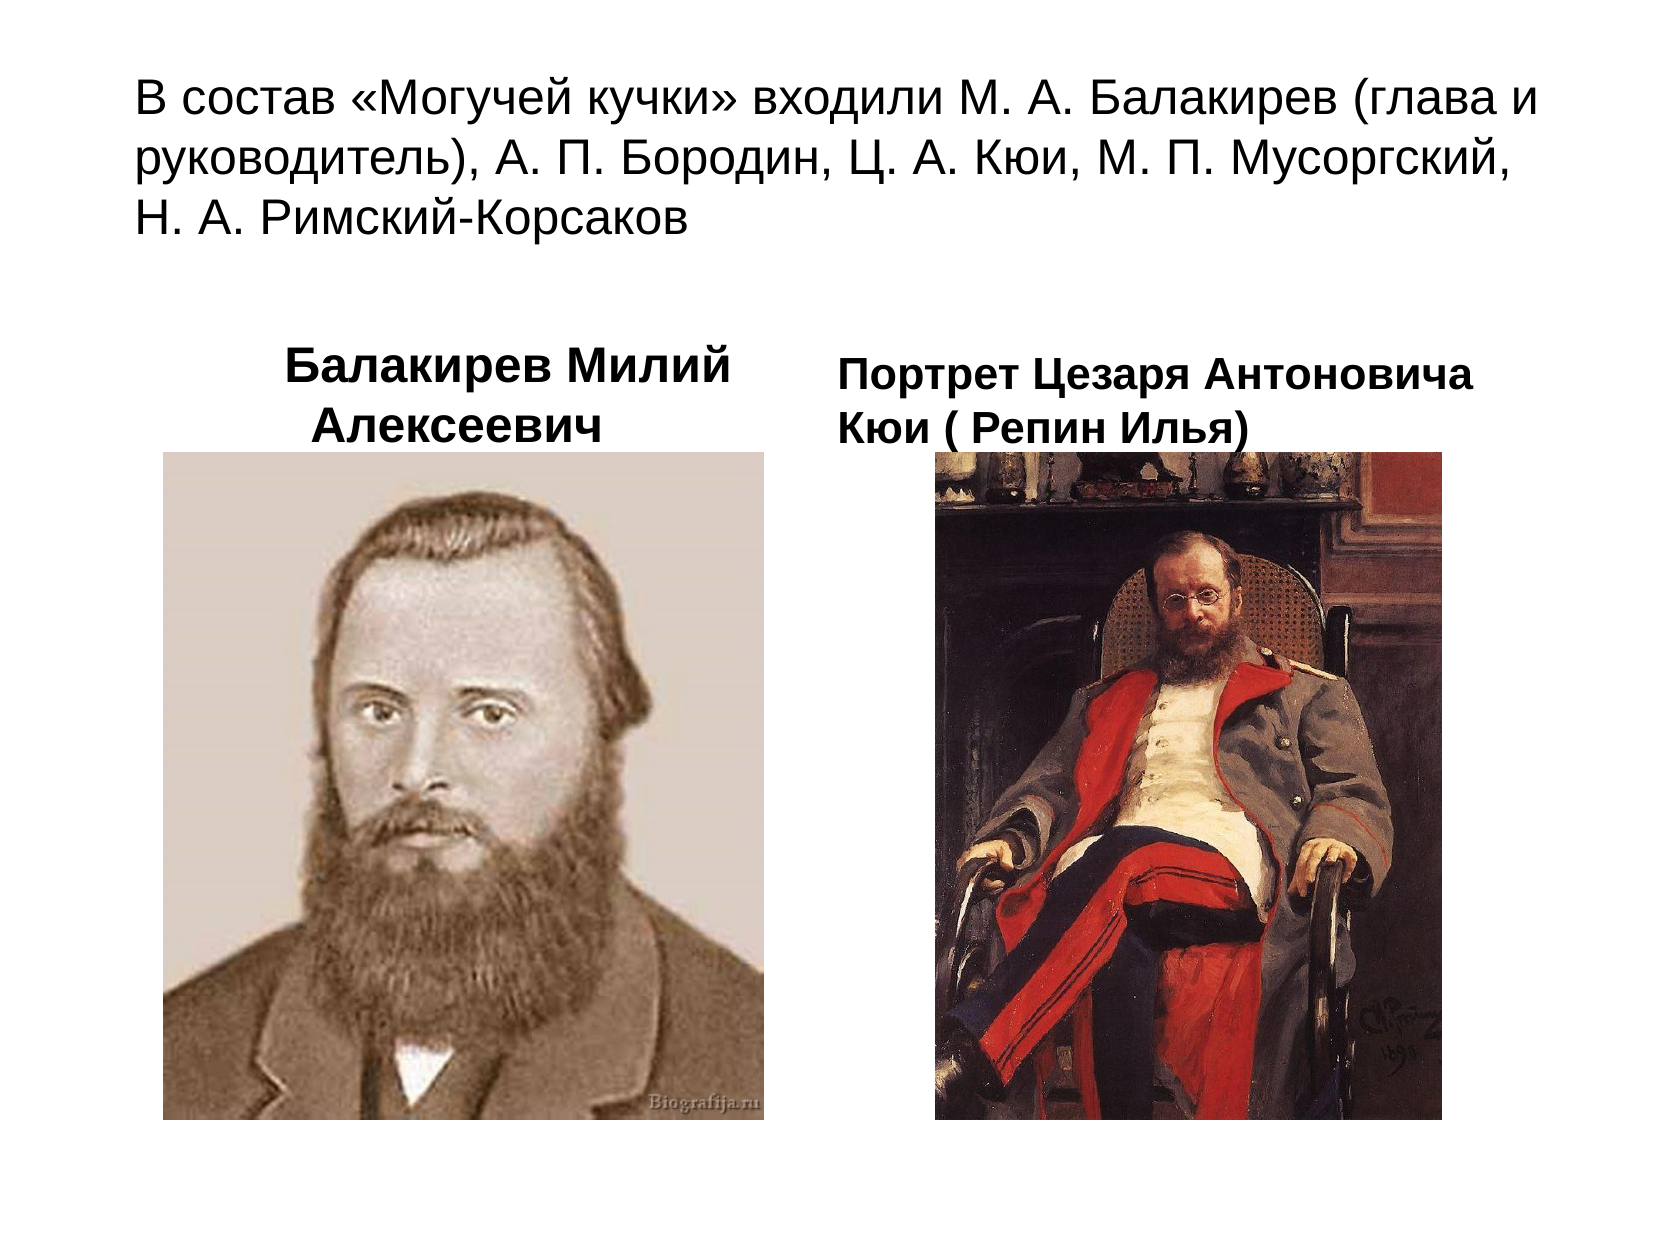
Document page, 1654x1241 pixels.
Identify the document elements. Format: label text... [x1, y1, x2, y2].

title В состав «Могучей кучки» входили М. А. Балакирев (глава и руководитель), А. П. Бородин, Ц. А. Кюи, М. П. Мусоргский, H. А. Римский-Корсаков [124, 64, 1551, 304]
picture [935, 452, 1442, 1120]
list Балакирев Милий Алексеевич [113, 303, 814, 453]
picture [163, 452, 764, 1120]
list Портрет Цезаря Антоновича Кюи ( Репин Илья) [837, 303, 1541, 453]
